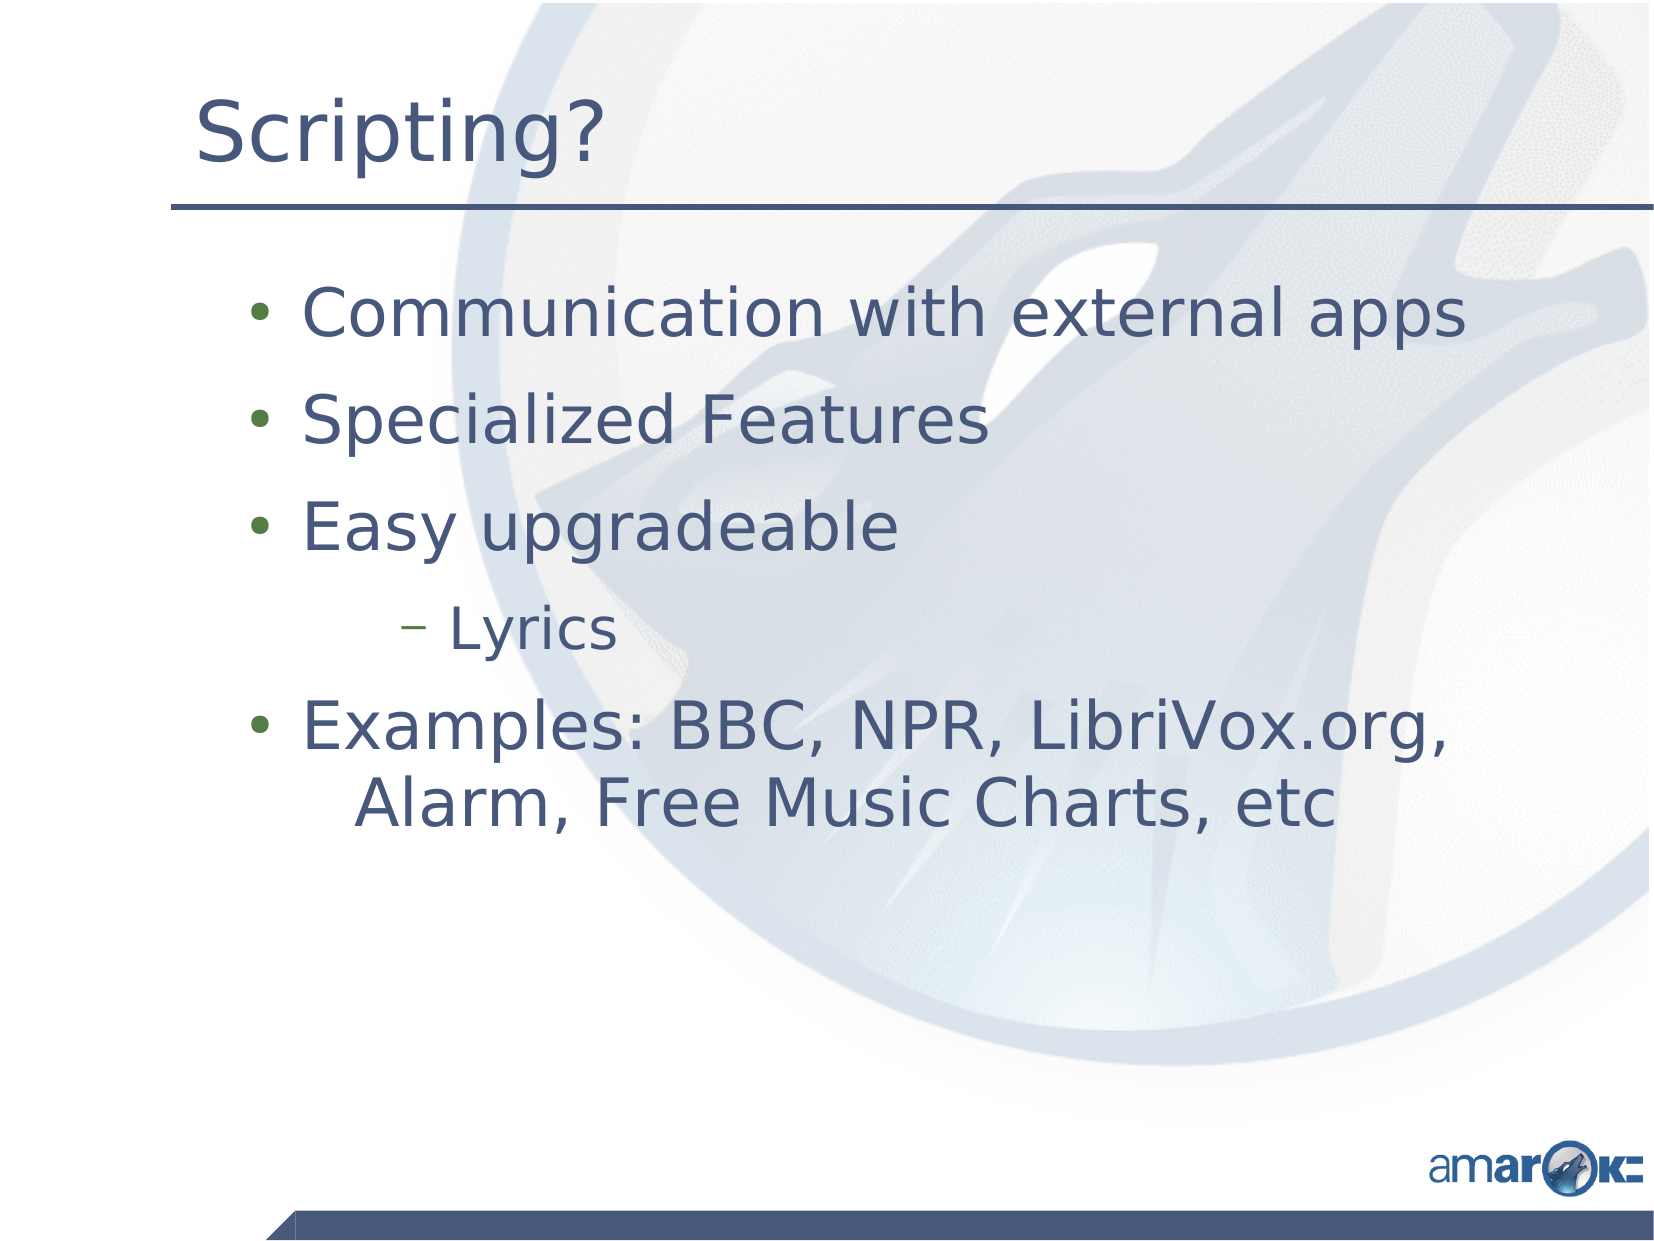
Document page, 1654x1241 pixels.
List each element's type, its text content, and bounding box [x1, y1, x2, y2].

title Scripting? [194, 29, 1530, 237]
picture [1417, 1127, 1652, 1210]
list Communication with external apps Specialized Features Easy upgradeable Lyrics Examples: BBC, NPR, LibriVox.org, Alarm, Free Music Charts, etc [212, 274, 1530, 1078]
